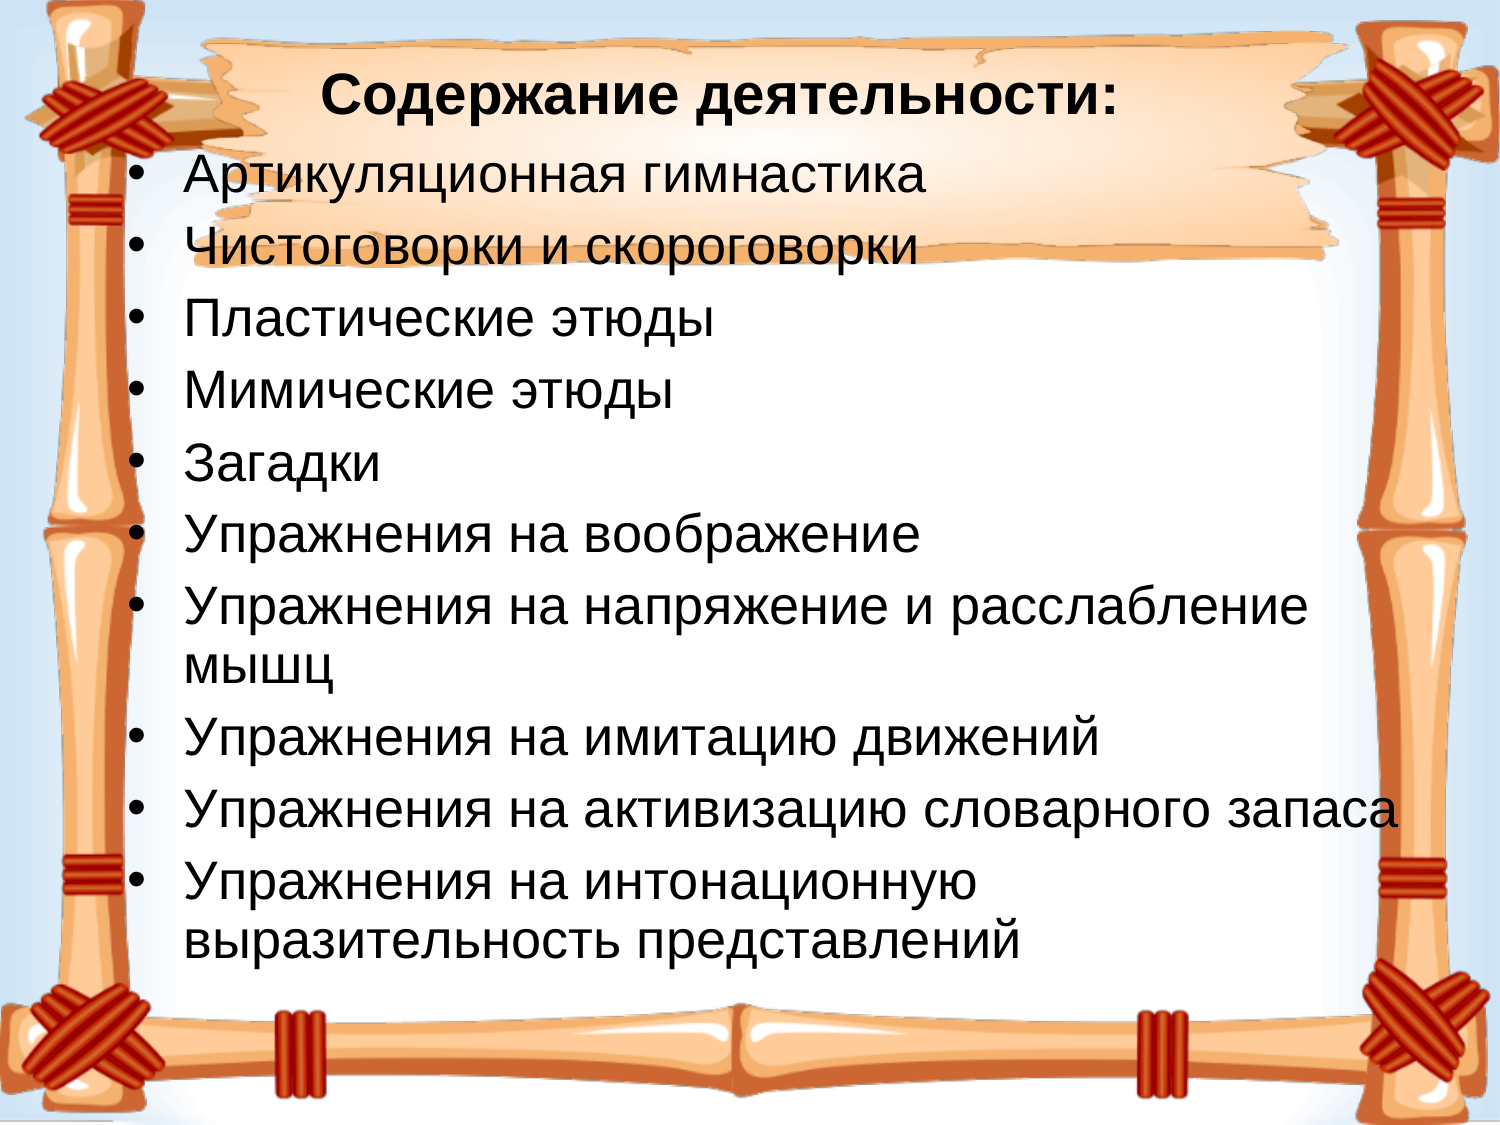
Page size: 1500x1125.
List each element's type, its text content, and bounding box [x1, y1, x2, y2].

title Содержание деятельности: [206, 45, 1235, 137]
list Артикуляционная гимнастика Чистоговорки и скороговорки Пластические этюды Мимические этюды Загадки Упражнения на воображение Упражнения на напряжение и расслабление мышц Упражнения на имитацию движений Упражнения на активизацию словарного запаса Упражнения на интонационную выразительность представлений [112, 138, 1424, 1000]
picture [0, 0, 1500, 1125]
